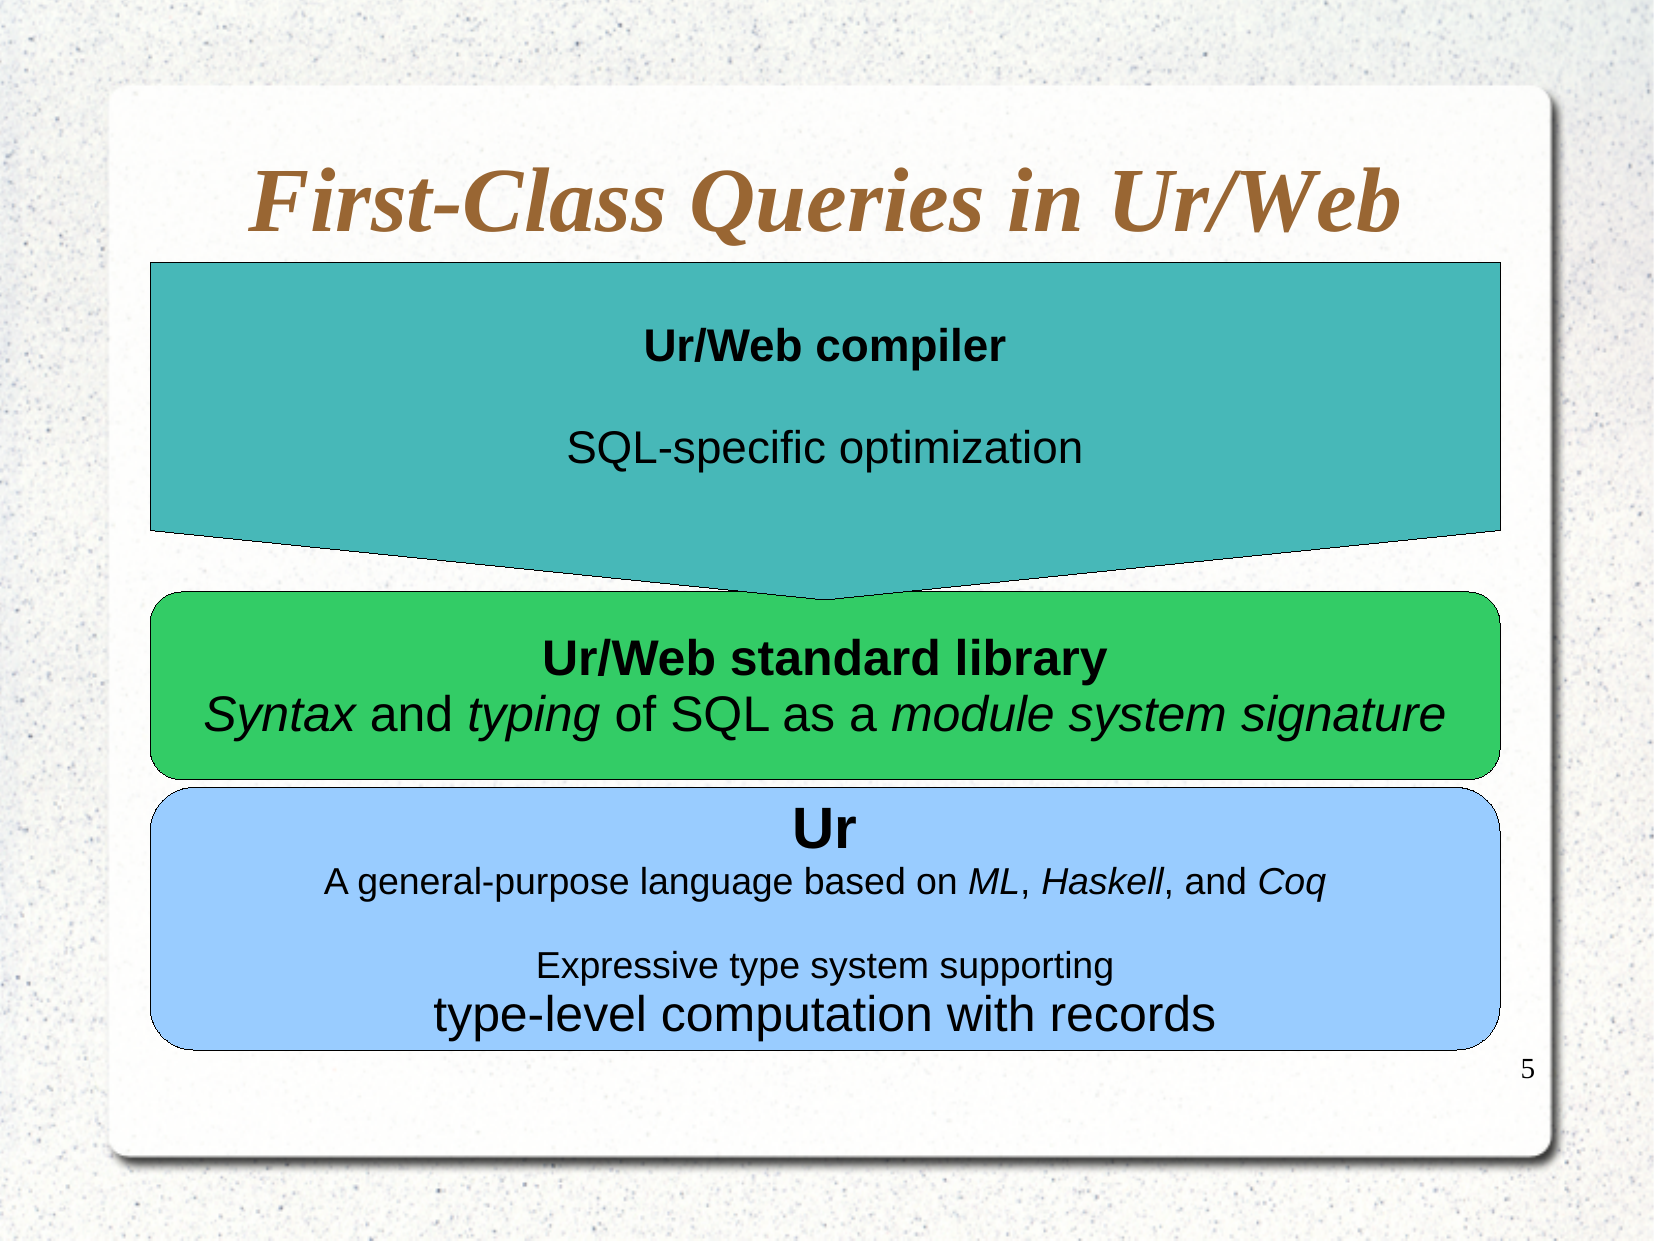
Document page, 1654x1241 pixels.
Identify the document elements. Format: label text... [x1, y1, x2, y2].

picture [0, 0, 1654, 1241]
text_box Ur/Web compiler SQL-specific optimization [150, 262, 1501, 600]
text_box Ur A general-purpose language based on ML, Haskell, and Coq Expressive type system supporting type-level computation with records [150, 787, 1501, 1051]
title First-Class Queries in Ur/Web [118, 104, 1536, 297]
text_box Ur/Web standard library Syntax and typing of SQL as a module system signature [150, 591, 1501, 780]
